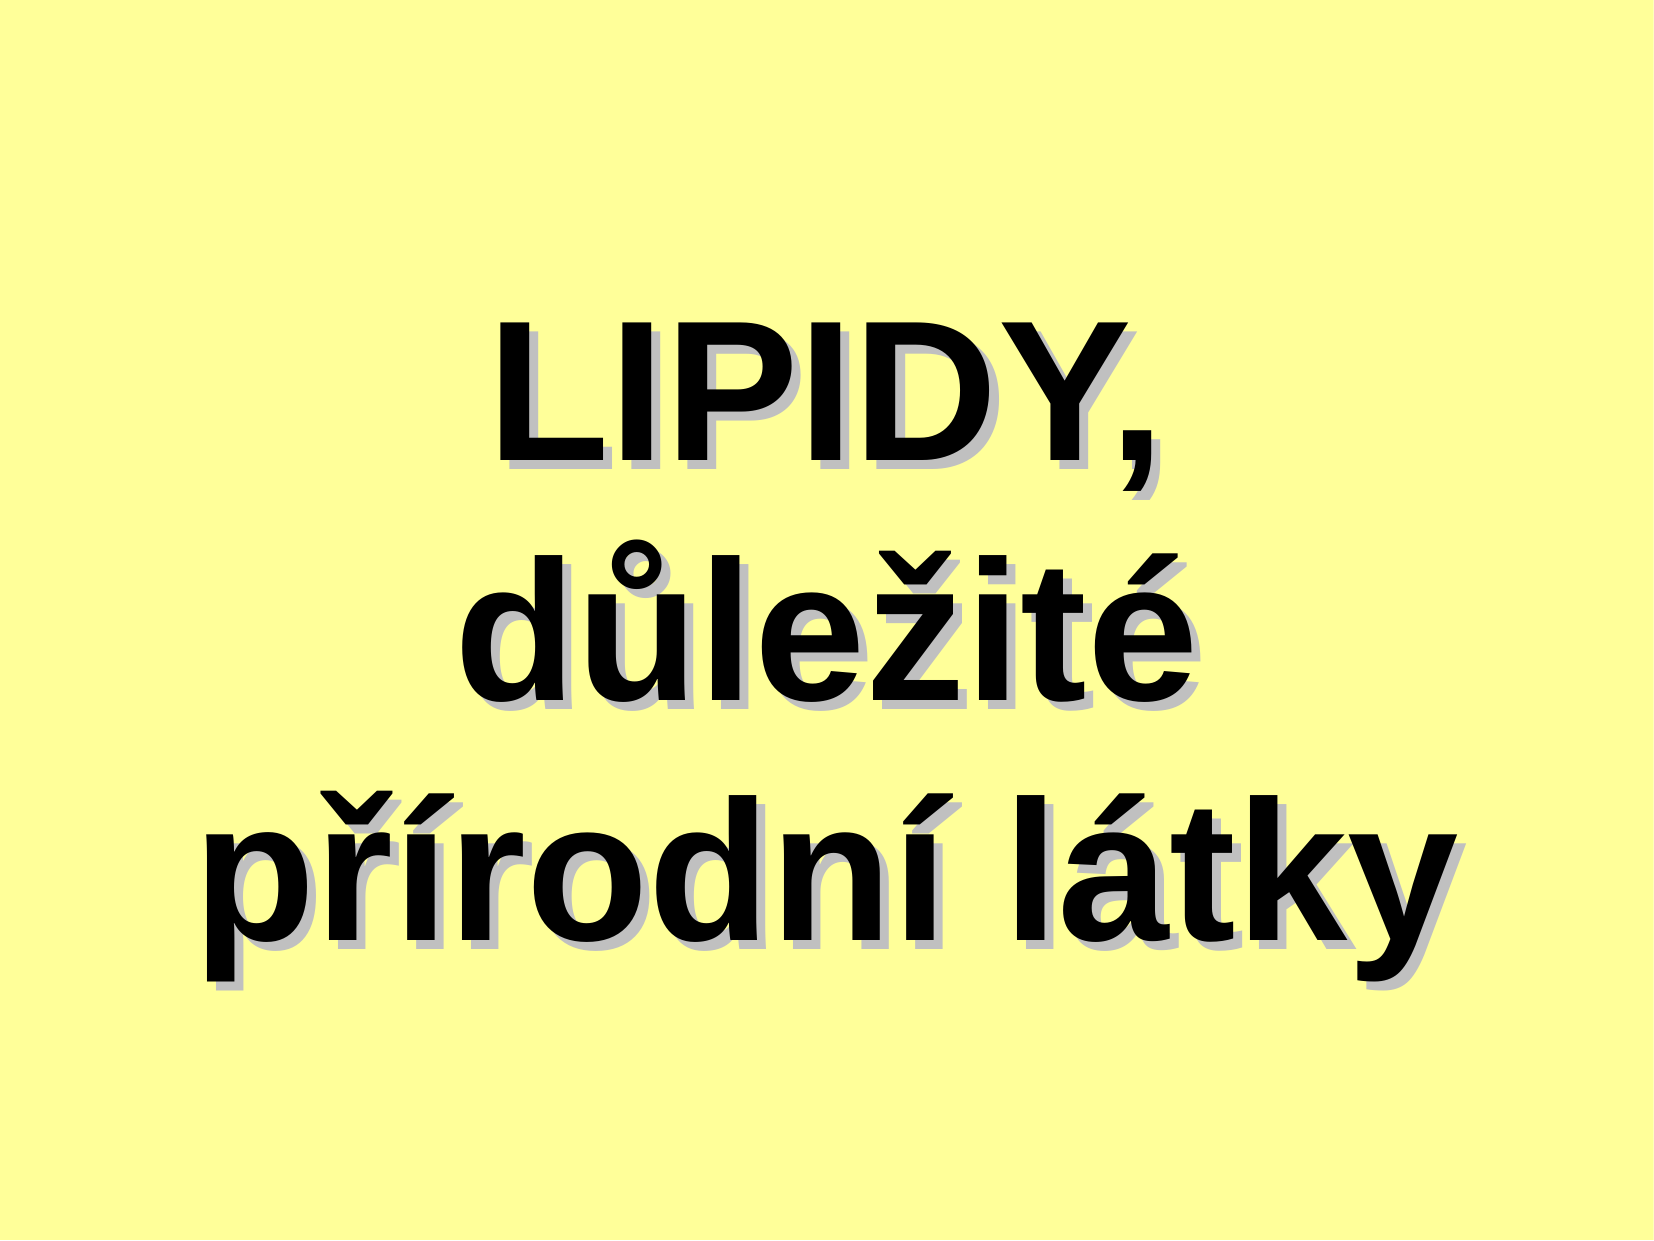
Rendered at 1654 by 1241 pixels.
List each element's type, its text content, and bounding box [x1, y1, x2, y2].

subtitle LIPIDY, důležité přírodní látky [82, 210, 1571, 1030]
